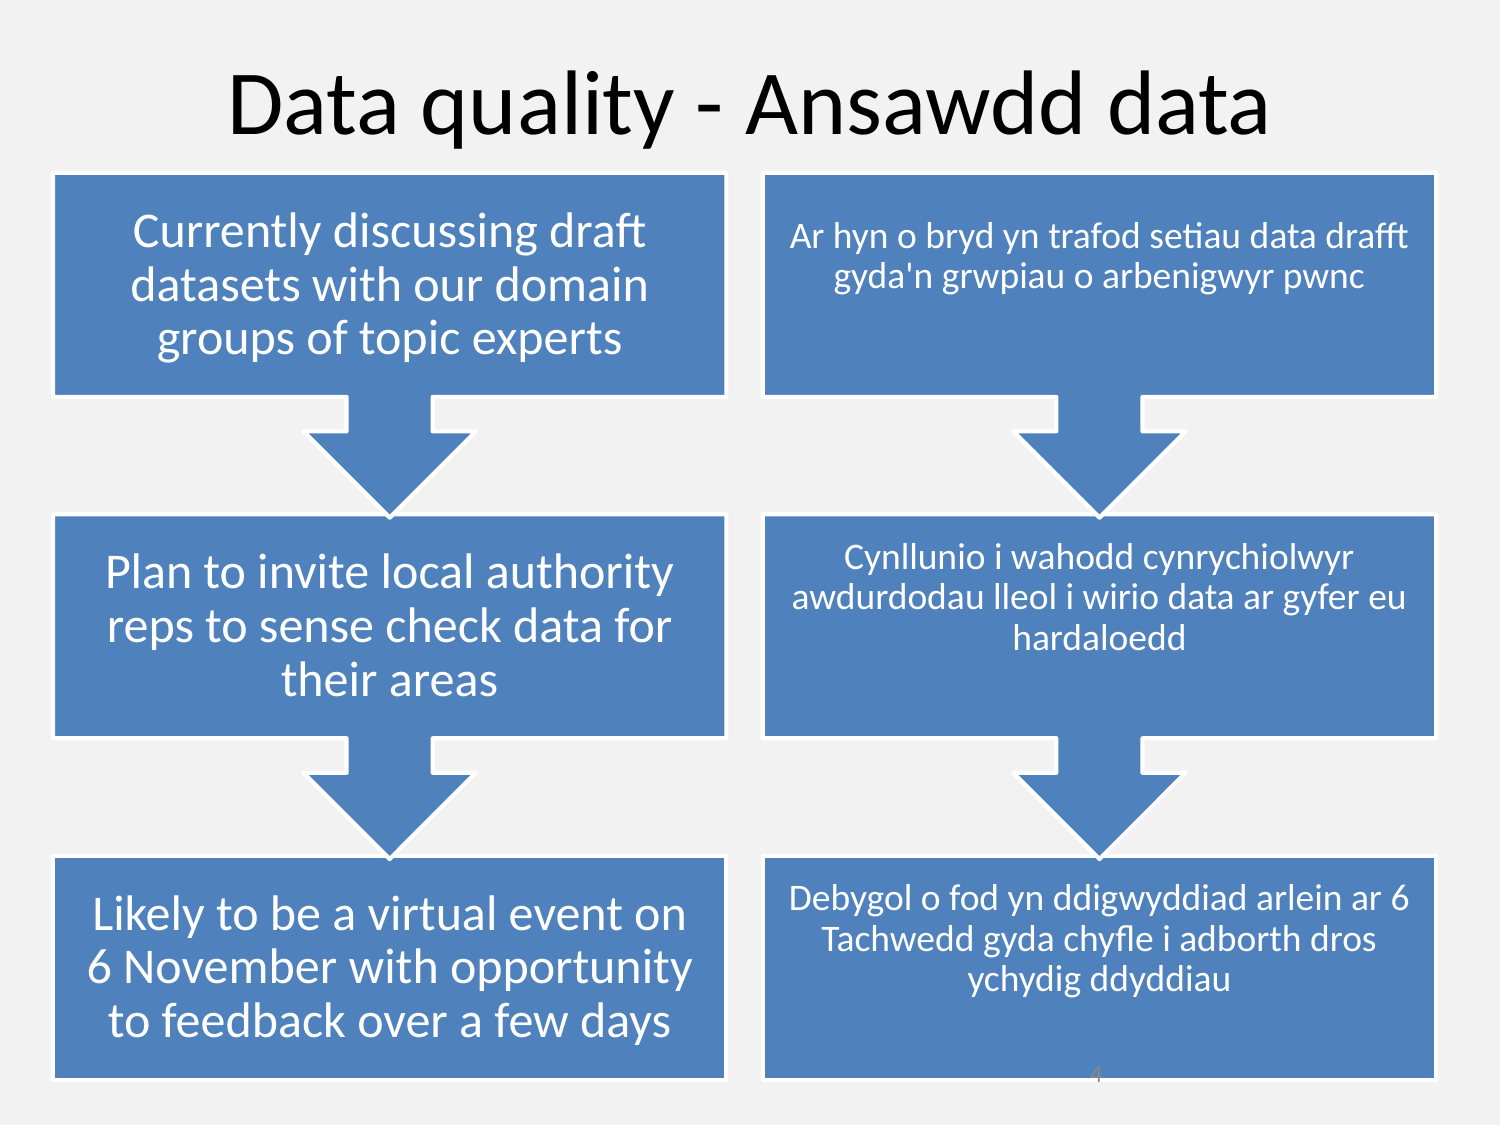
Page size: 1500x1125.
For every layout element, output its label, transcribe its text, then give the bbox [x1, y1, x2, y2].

text_box Likely to be a virtual event on 6 November with opportunity to feedback over a few days [53, 855, 727, 1080]
text_box Debygol o fod yn ddigwyddiad arlein ar 6 Tachwedd gyda chyfle i adborth dros ychydig ddyddiau [762, 855, 1437, 1080]
text_box Ar hyn o bryd yn trafod setiau data drafft gyda'n grwpiau o arbenigwyr pwnc [762, 172, 1437, 518]
text_box 4 [1074, 1042, 1426, 1103]
text_box Currently discussing draft datasets with our domain groups of topic experts [53, 172, 727, 518]
text_box Plan to invite local authority reps to sense check data for their areas [53, 514, 727, 860]
text_box Cynllunio i wahodd cynrychiolwyr awdurdodau lleol i wirio data ar gyfer eu hardaloedd [762, 514, 1437, 860]
title Data quality - Ansawdd data [75, 22, 1426, 173]
